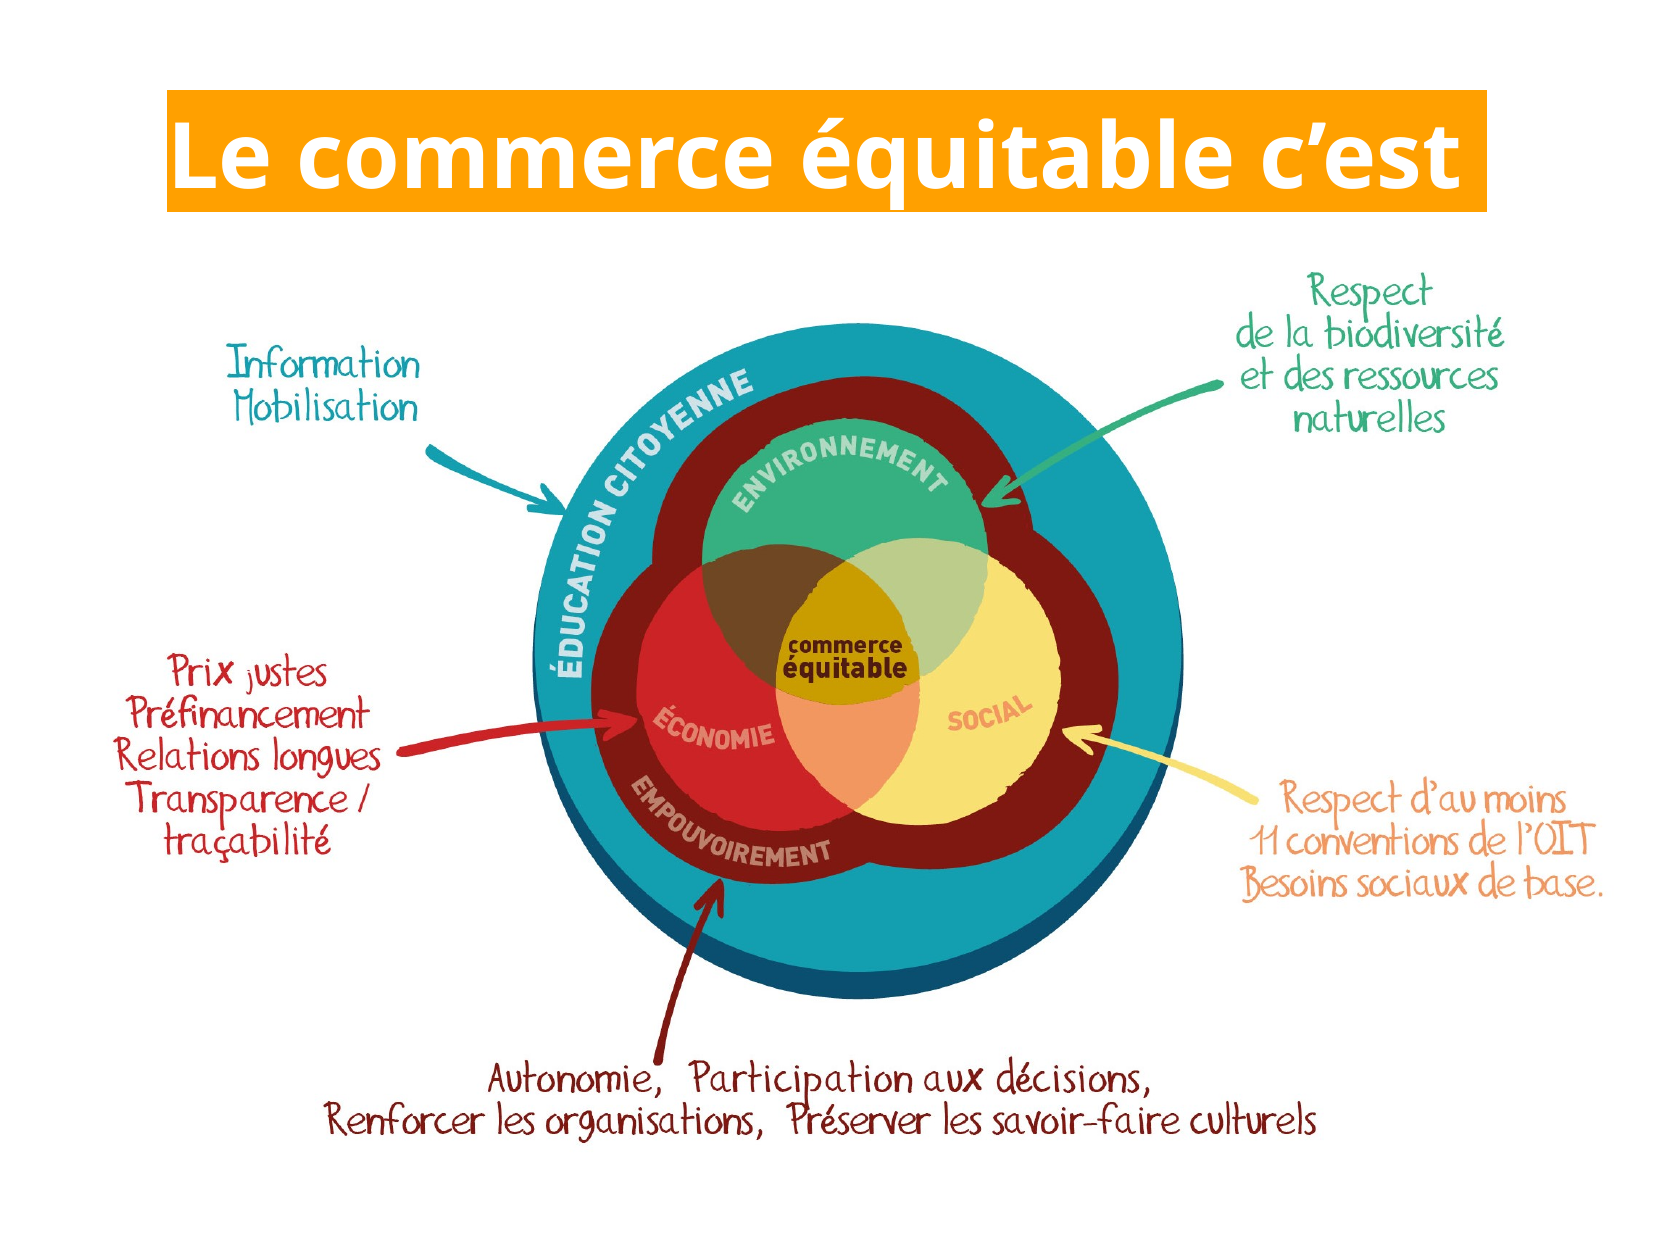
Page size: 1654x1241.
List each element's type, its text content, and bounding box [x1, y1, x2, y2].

title Le commerce équitable c’est [82, 49, 1571, 257]
picture [94, 212, 1621, 1205]
